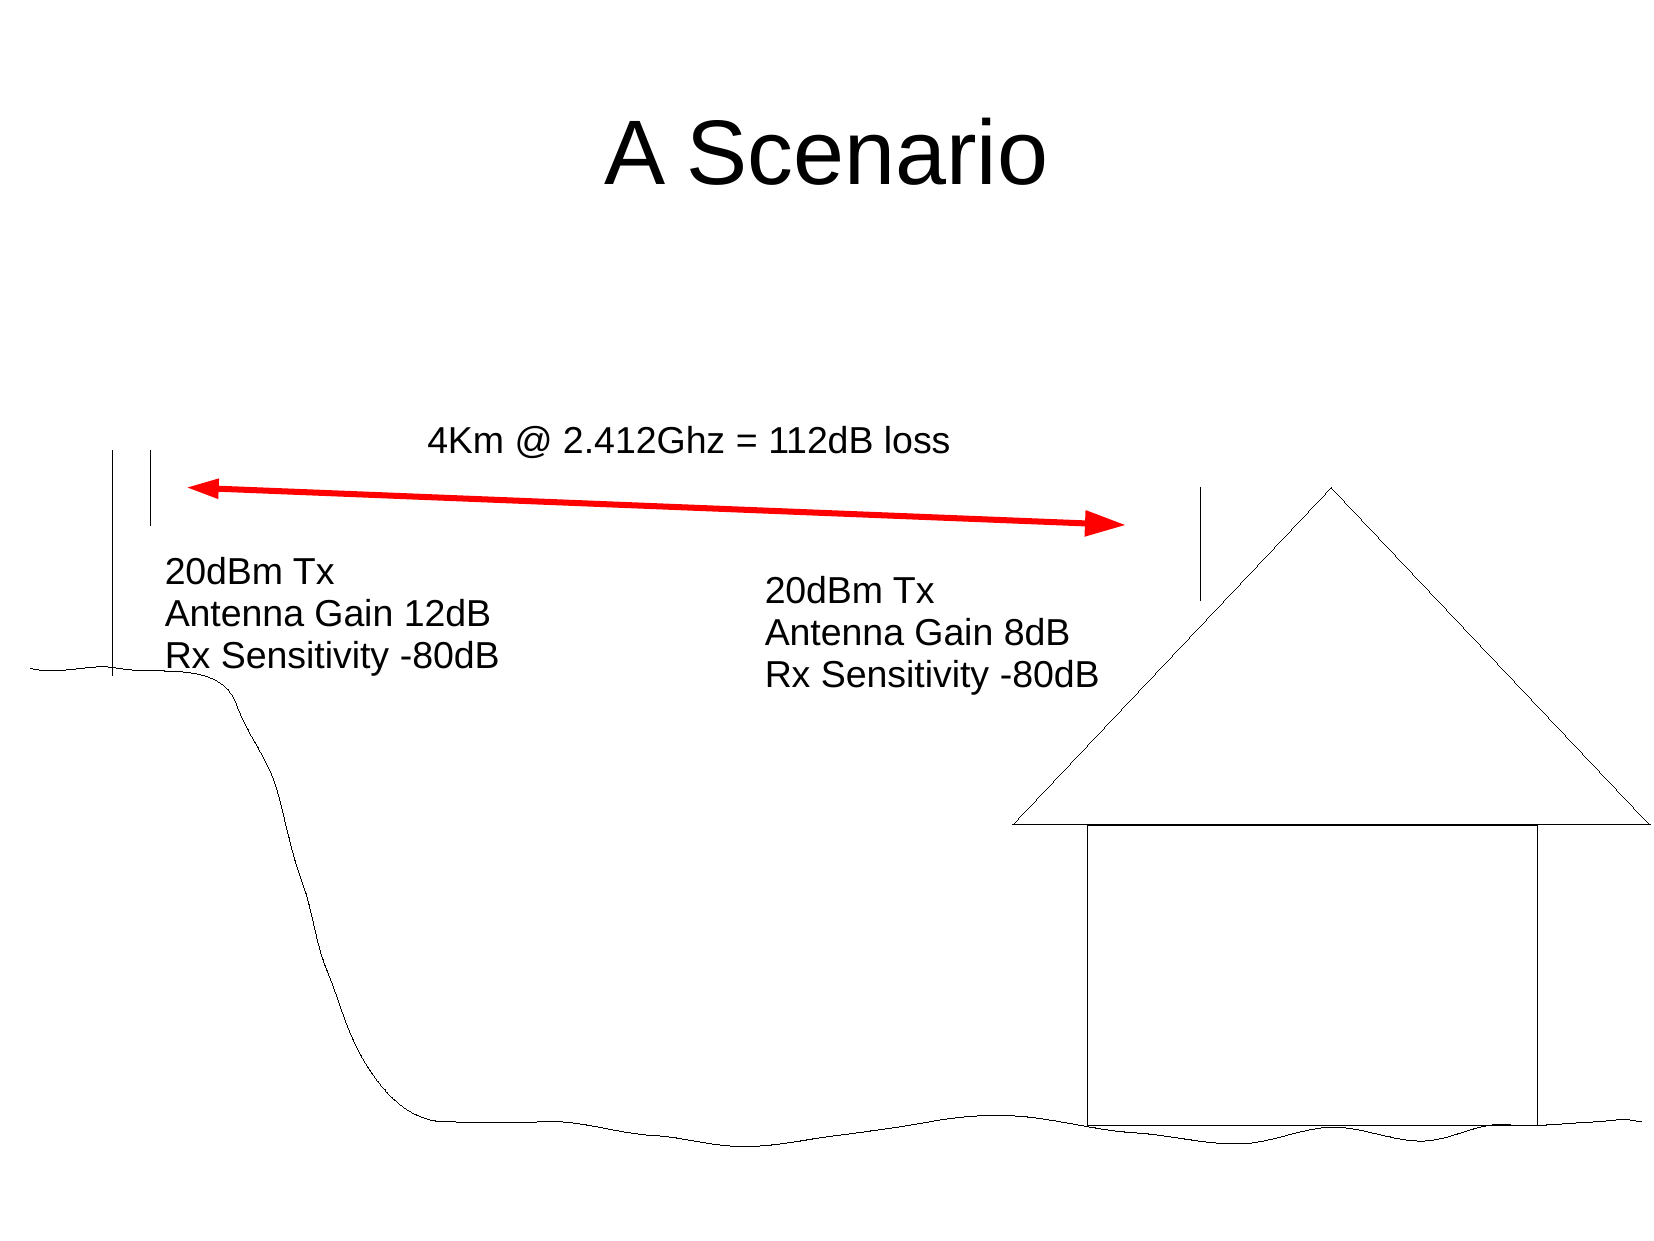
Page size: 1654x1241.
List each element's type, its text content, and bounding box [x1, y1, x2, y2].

text_box 20dBm Tx Antenna Gain 12dB Rx Sensitivity -80dB [150, 543, 517, 684]
text_box 20dBm Tx Antenna Gain 8dB Rx Sensitivity -80dB [750, 562, 1117, 704]
text_box 4Km @ 2.412Ghz = 112dB loss [412, 412, 967, 470]
title A Scenario [82, 49, 1571, 257]
